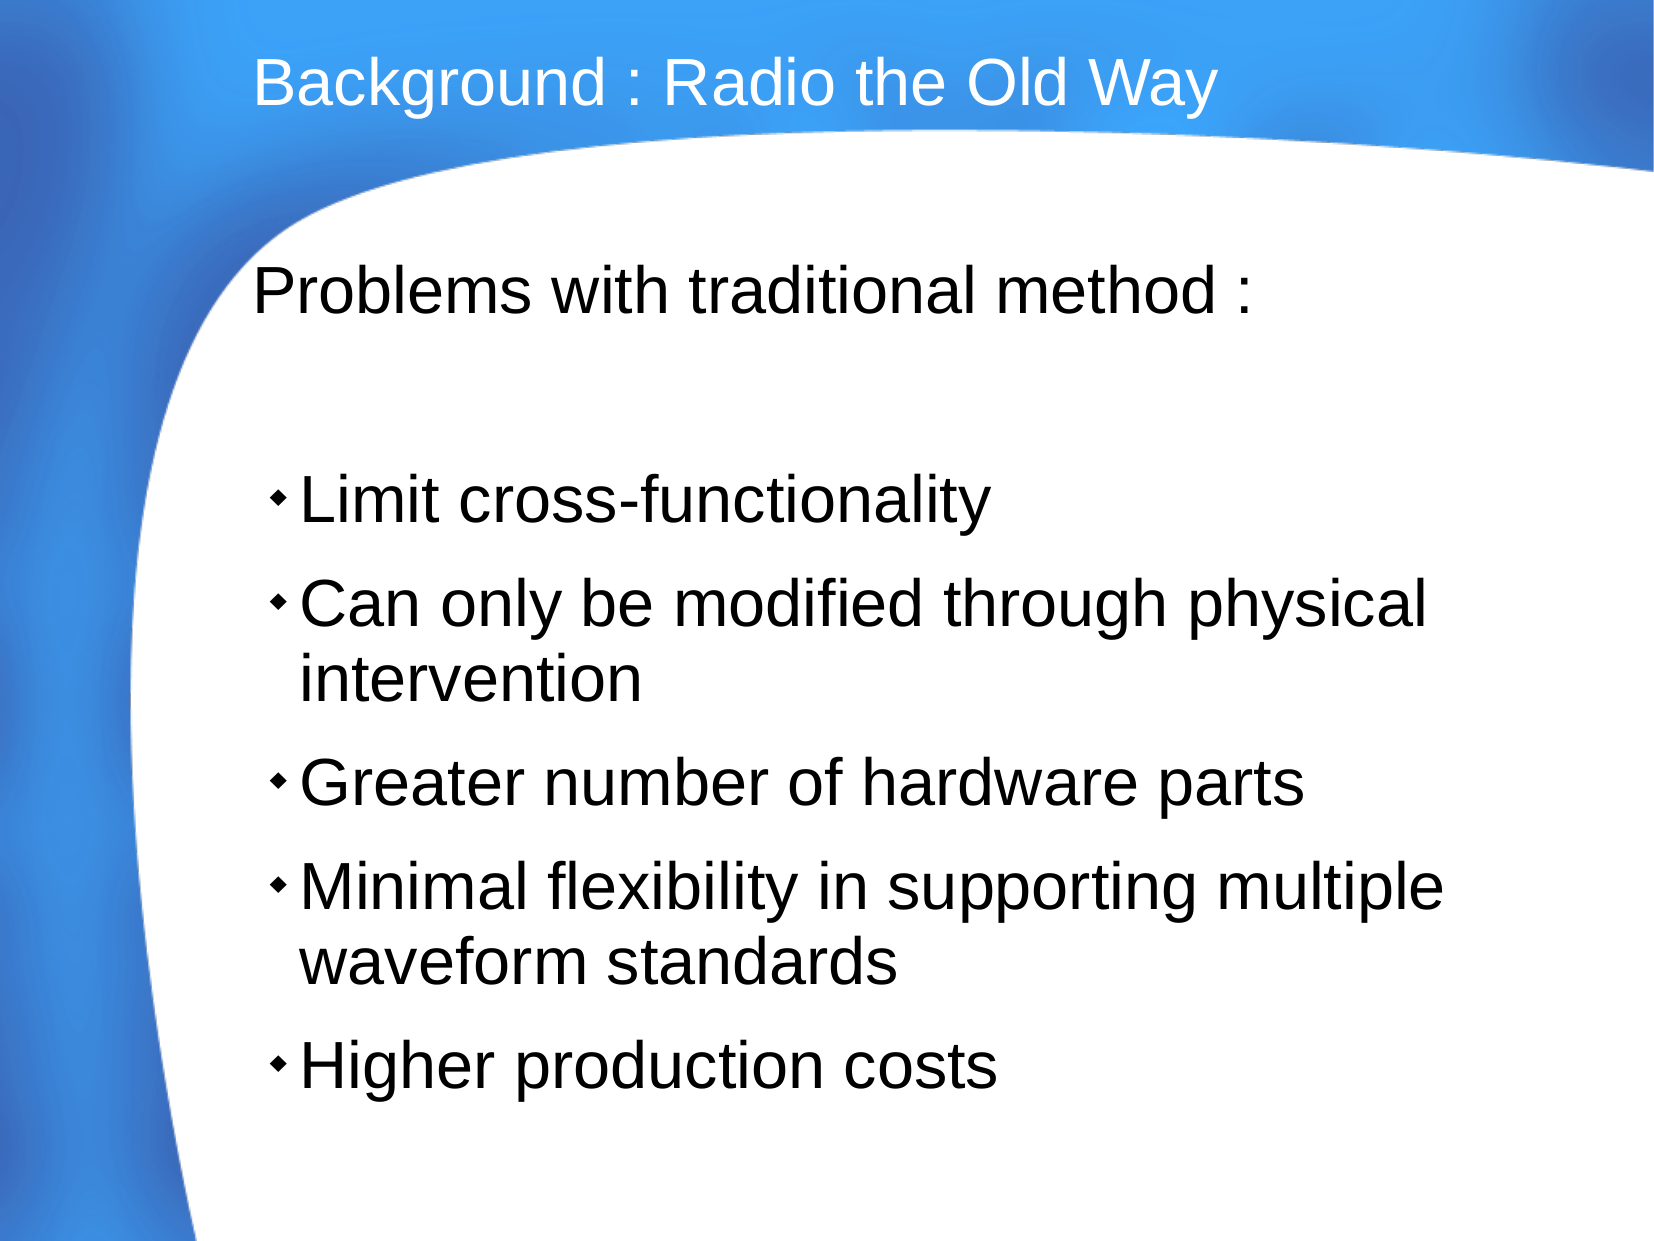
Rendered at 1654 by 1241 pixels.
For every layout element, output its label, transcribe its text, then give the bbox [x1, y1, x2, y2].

picture [0, 0, 1654, 1241]
list Background : Radio the Old Way Problems with traditional method : Limit cross-functionality Can only be modified through physical intervention Greater number of hardware parts Minimal flexibility in supporting multiple waveform standards Higher production costs [252, 45, 1535, 1171]
